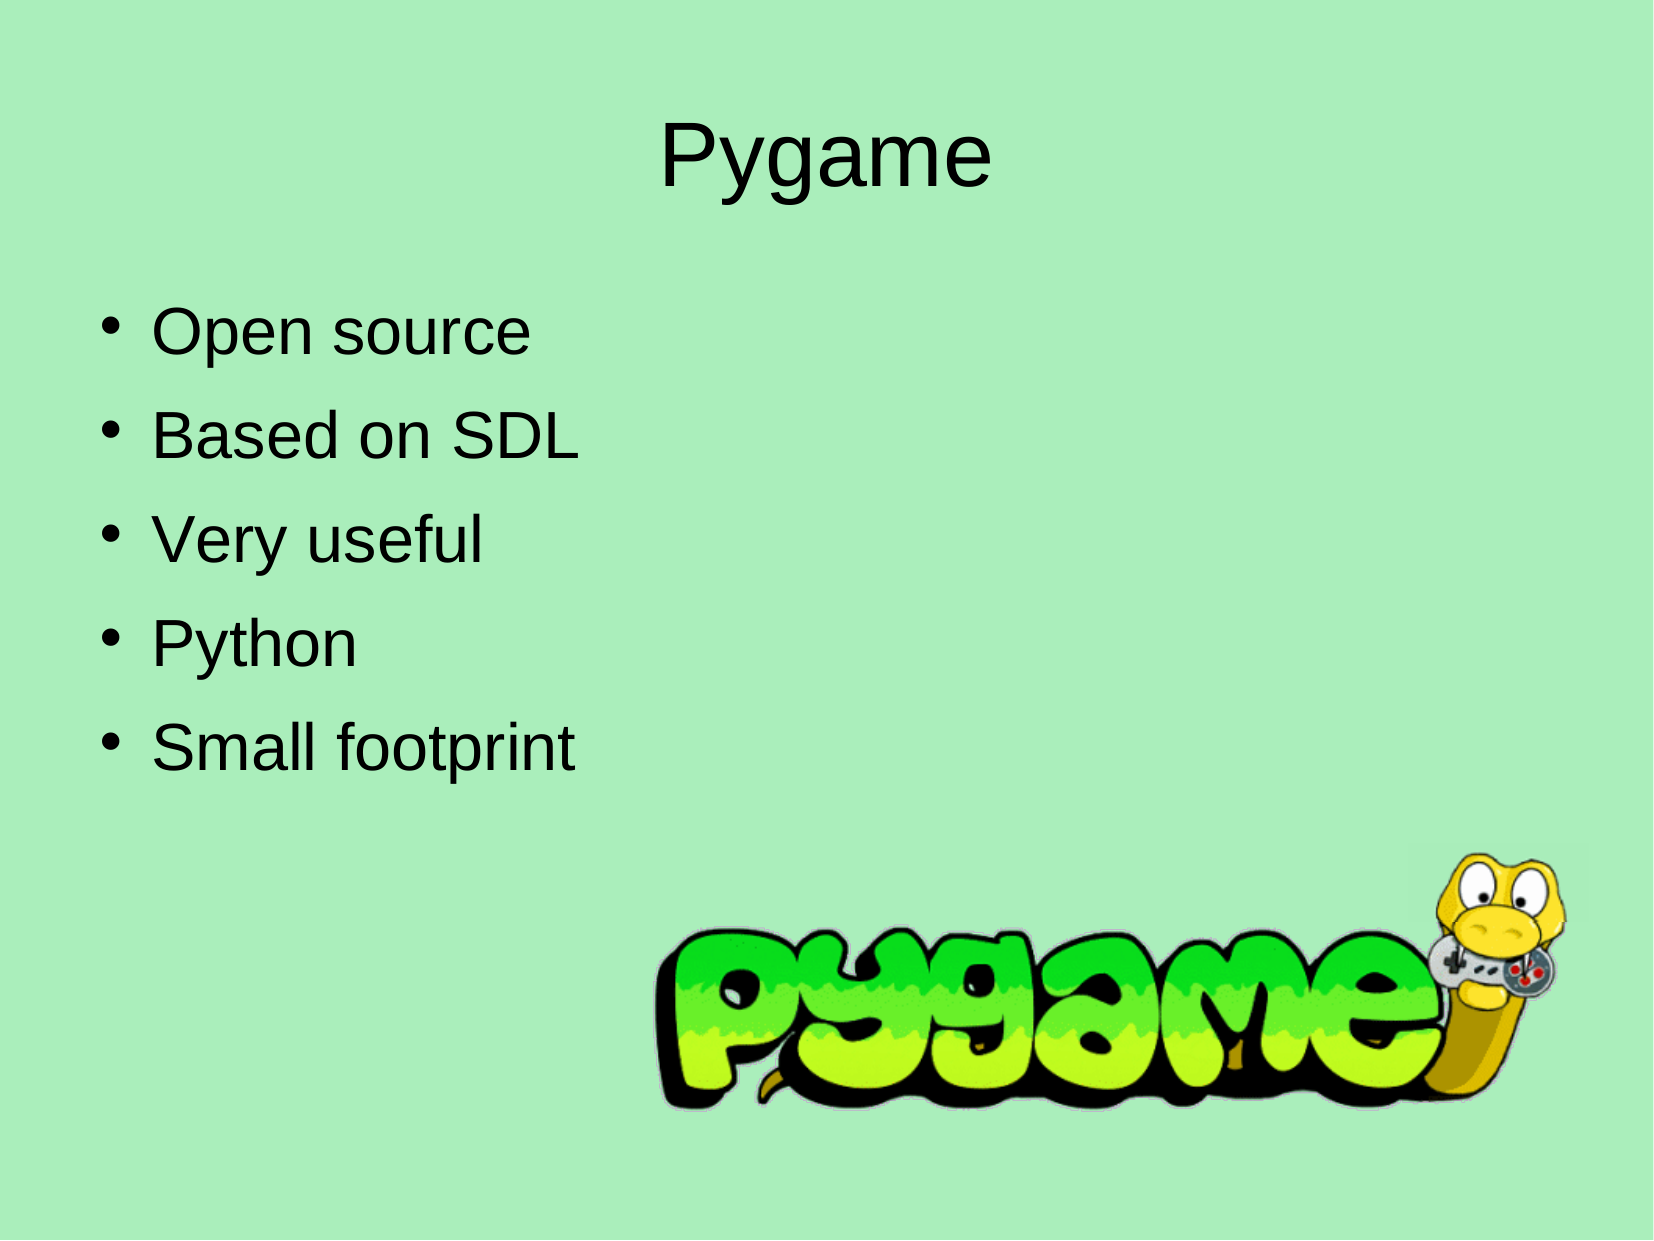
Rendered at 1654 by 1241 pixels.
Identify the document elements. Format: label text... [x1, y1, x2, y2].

list Open source Based on SDL Very useful Python Small footprint [82, 290, 1571, 1109]
title Pygame [82, 49, 1571, 257]
picture [649, 843, 1589, 1123]
